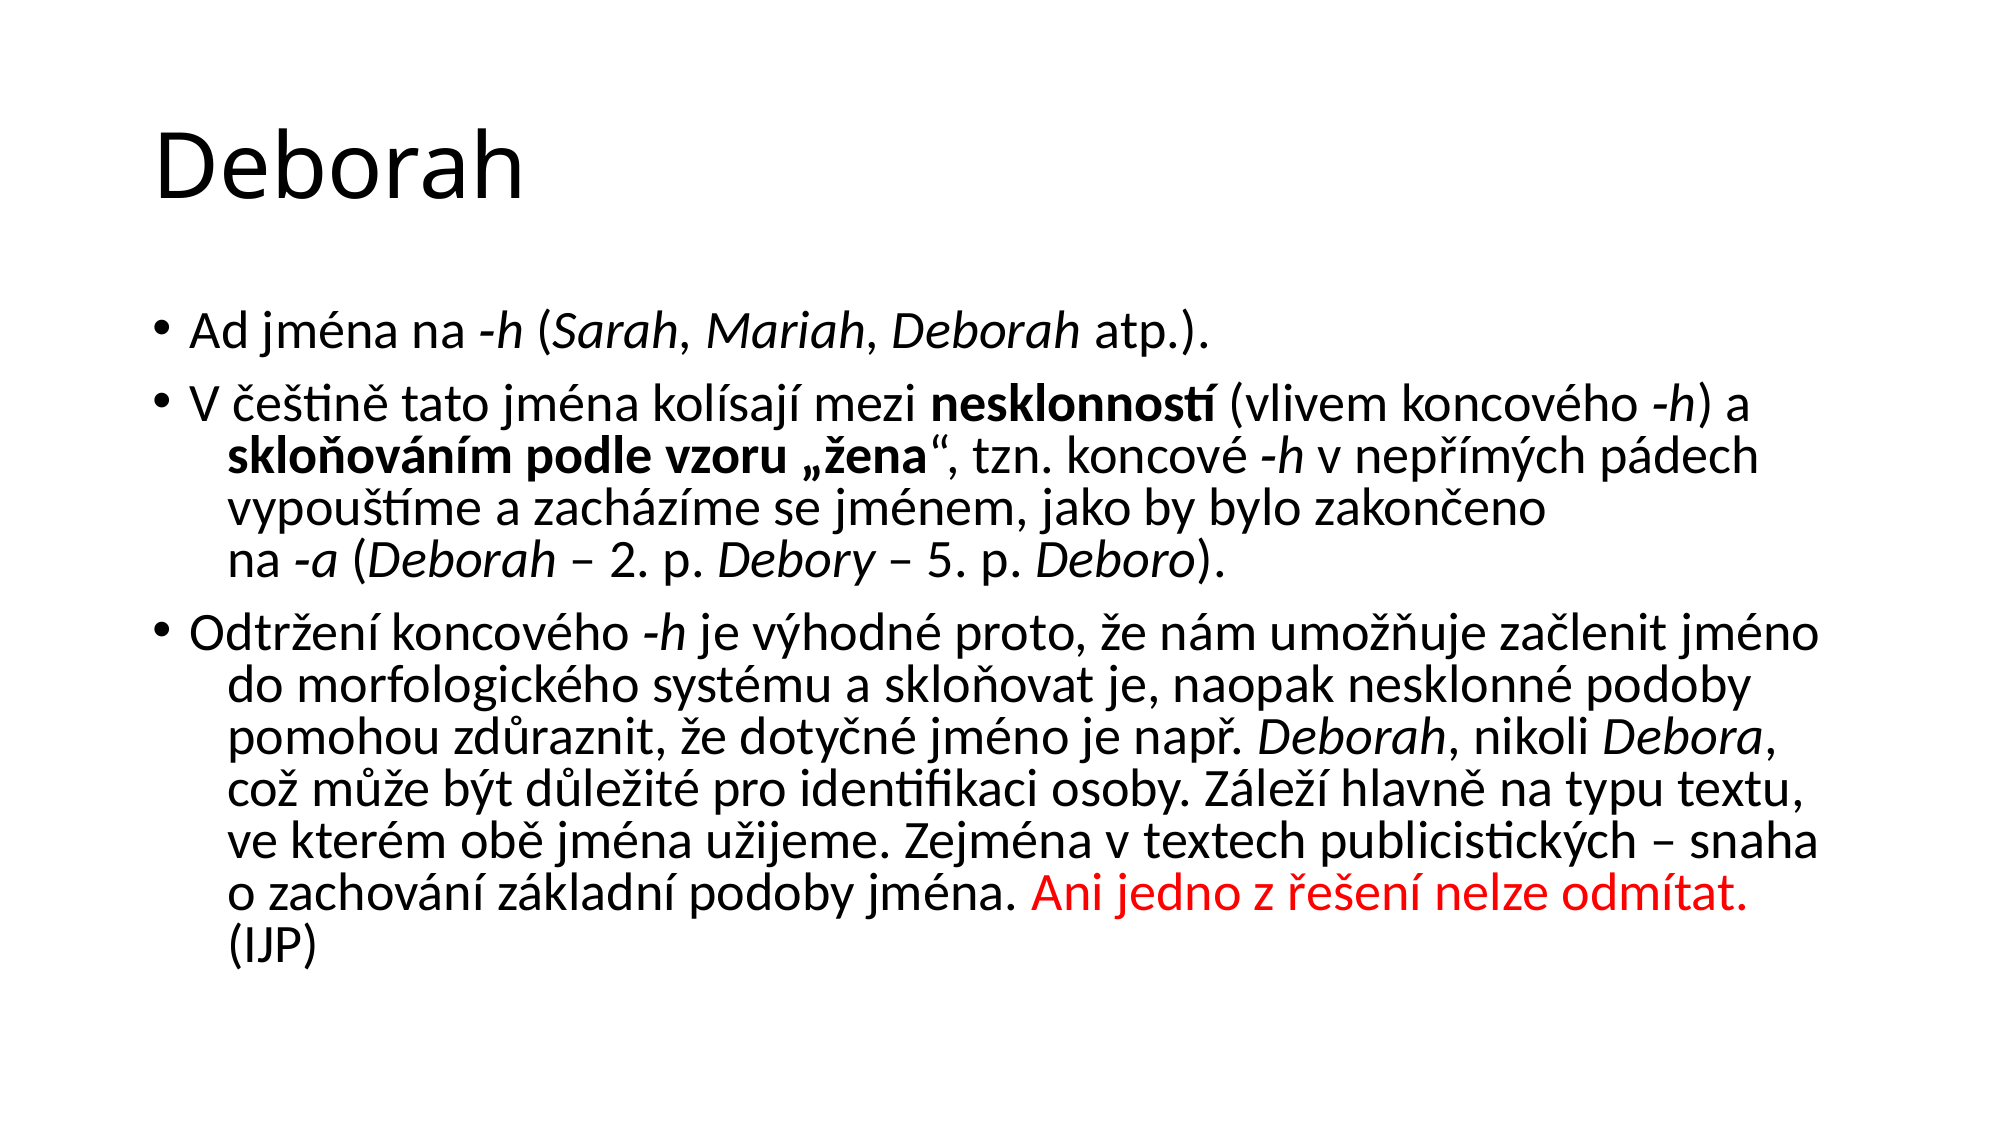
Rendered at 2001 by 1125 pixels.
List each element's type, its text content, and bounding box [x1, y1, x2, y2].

list Ad jména na ‑h (Sarah, Mariah, Deborah atp.). V češtině tato jména kolísají mezi nesklonností (vlivem koncového ‑h) a skloňováním podle vzoru „žena“, tzn. koncové ‑h v nepřímých pádech vypouštíme a zacházíme se jménem, jako by bylo zakončeno na ‑a (Deborah –⁠ 2. p. Debory –⁠ 5. p. Deboro). Odtržení koncového ‑h je výhodné proto, že nám umožňuje začlenit jméno do morfologického systému a skloňovat je, naopak nesklonné podoby pomohou zdůraznit, že dotyčné jméno je např. Deborah, nikoli Debora, což může být důležité pro identifikaci osoby. Záleží hlavně na typu textu, ve kterém obě jména užijeme. Zejména v textech publicistických – snaha o zachování základní podoby jména. Ani jedno z řešení nelze odmítat. (IJP) [137, 299, 1863, 1014]
title Deborah [137, 59, 1863, 278]
